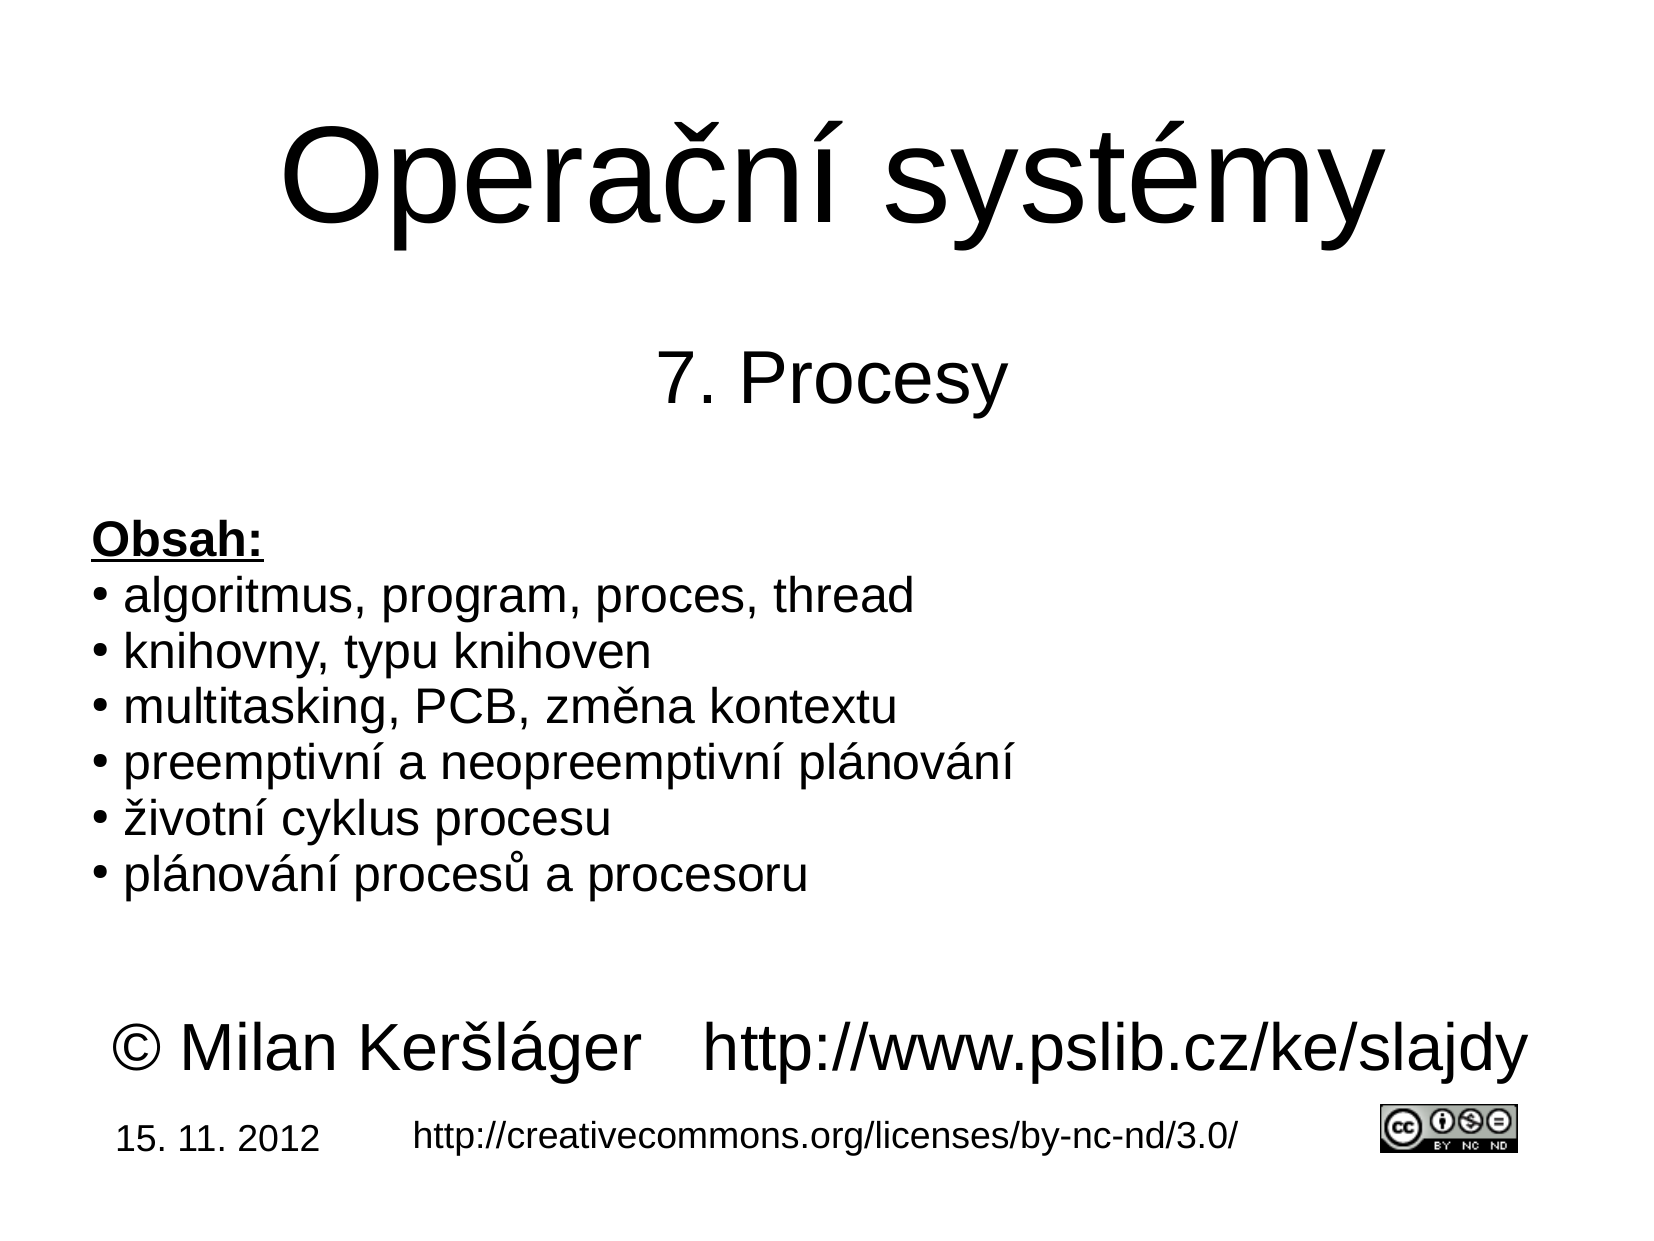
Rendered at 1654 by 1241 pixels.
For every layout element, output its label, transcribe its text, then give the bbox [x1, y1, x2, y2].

text_box Obsah: algoritmus, program, proces, thread knihovny, typu knihoven multitasking, PCB, změna kontextu preemptivní a neopreemptivní plánování životní cyklus procesu plánování procesů a procesoru [76, 503, 1583, 910]
text_box 15.11.2012 [100, 1110, 337, 1168]
list © Milan Keršláger http://www.pslib.cz/ke/slajdy [76, 1009, 1565, 1087]
picture [1380, 1104, 1518, 1153]
text_box http://creativecommons.org/licenses/by-nc-nd/3.0/ [339, 1107, 1313, 1165]
title Operační systémy 7. Procesy [88, 56, 1577, 461]
